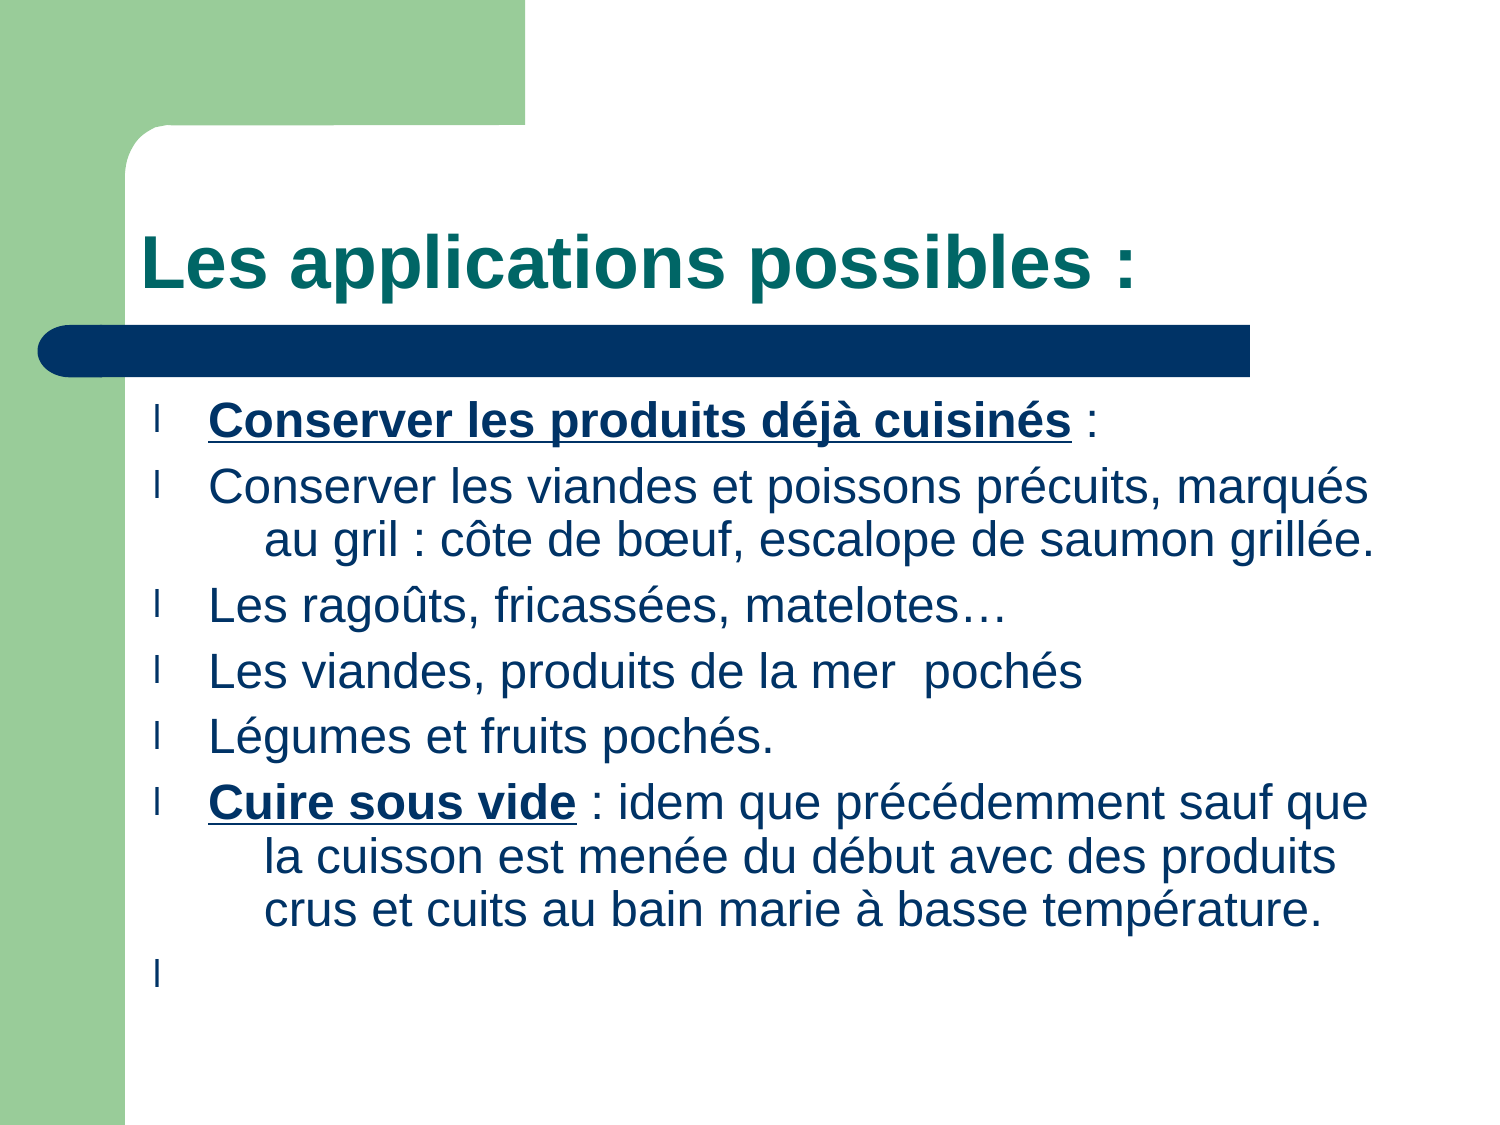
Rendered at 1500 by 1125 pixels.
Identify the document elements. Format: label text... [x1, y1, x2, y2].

title Les applications possibles : [125, 125, 1426, 313]
list Conserver les produits déjà cuisinés : Conserver les viandes et poissons précuits, marqués au gril : côte de bœuf, escalope de saumon grillée. Les ragoûts, fricassées, matelotes… Les viandes, produits de la mer pochés Légumes et fruits pochés. Cuire sous vide : idem que précédemment sauf que la cuisson est menée du début avec des produits crus et cuits au bain marie à basse température. [137, 387, 1400, 999]
